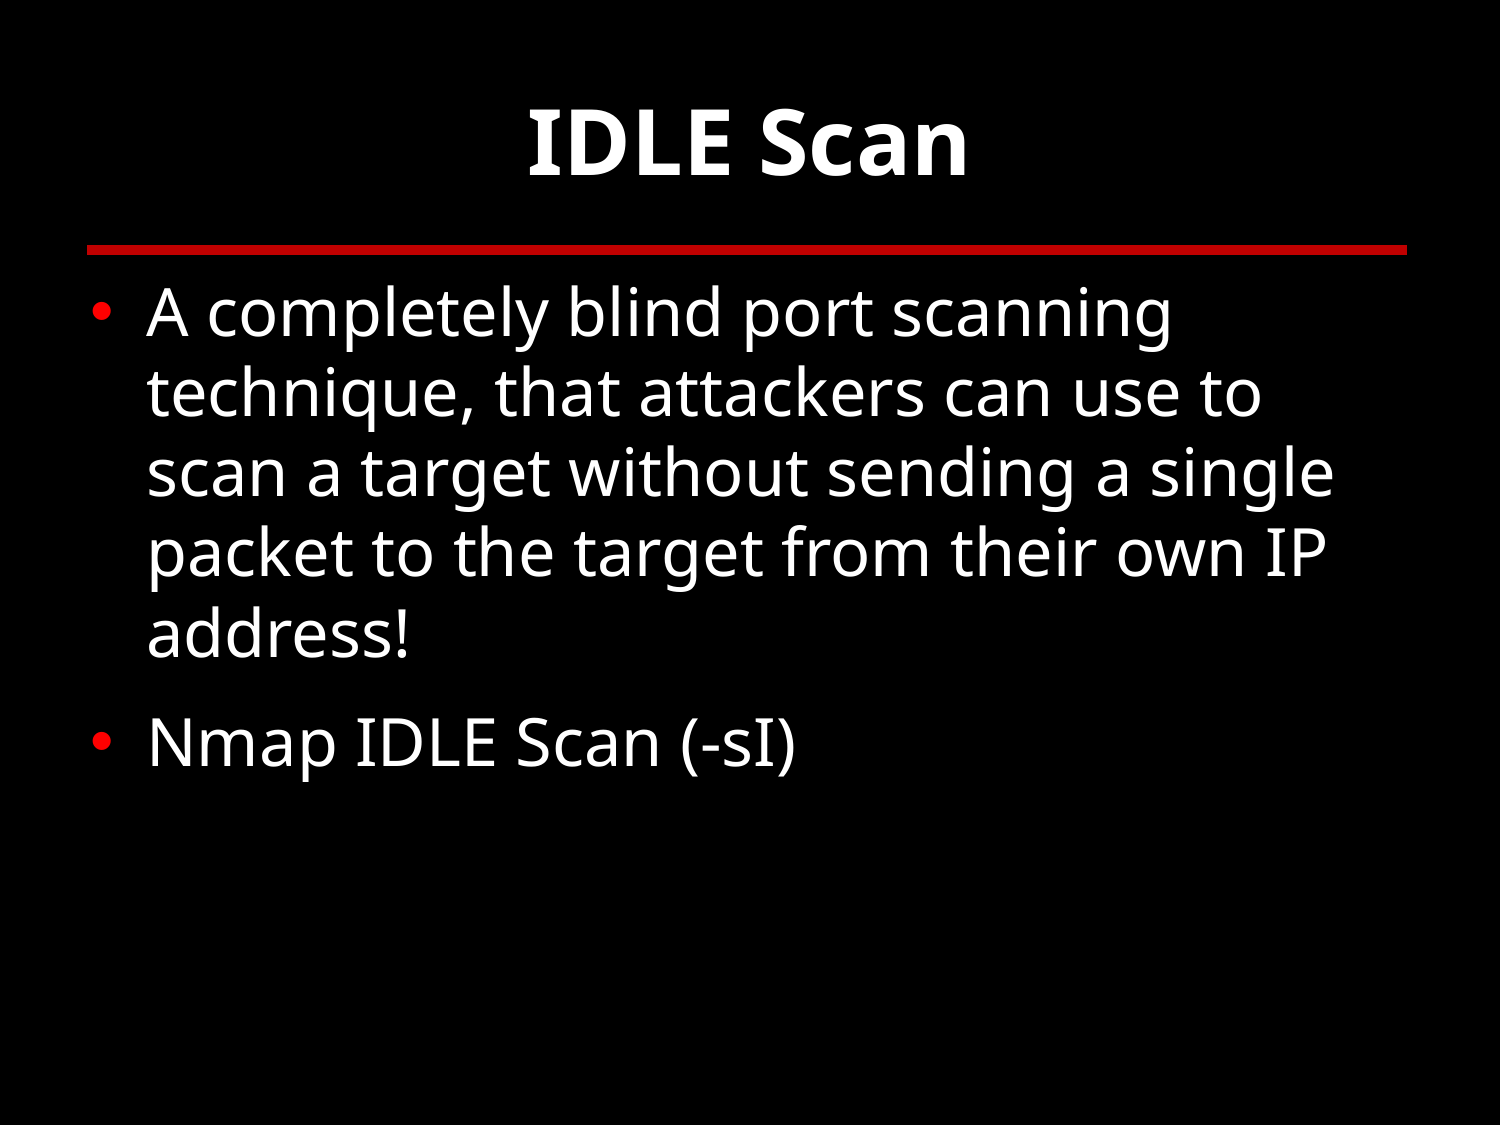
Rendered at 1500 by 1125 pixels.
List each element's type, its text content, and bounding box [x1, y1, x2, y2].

title IDLE Scan [75, 45, 1425, 233]
list A completely blind port scanning technique, that attackers can use to scan a target without sending a single packet to the target from their own IP address! Nmap IDLE Scan (-sI) [75, 262, 1425, 1005]
